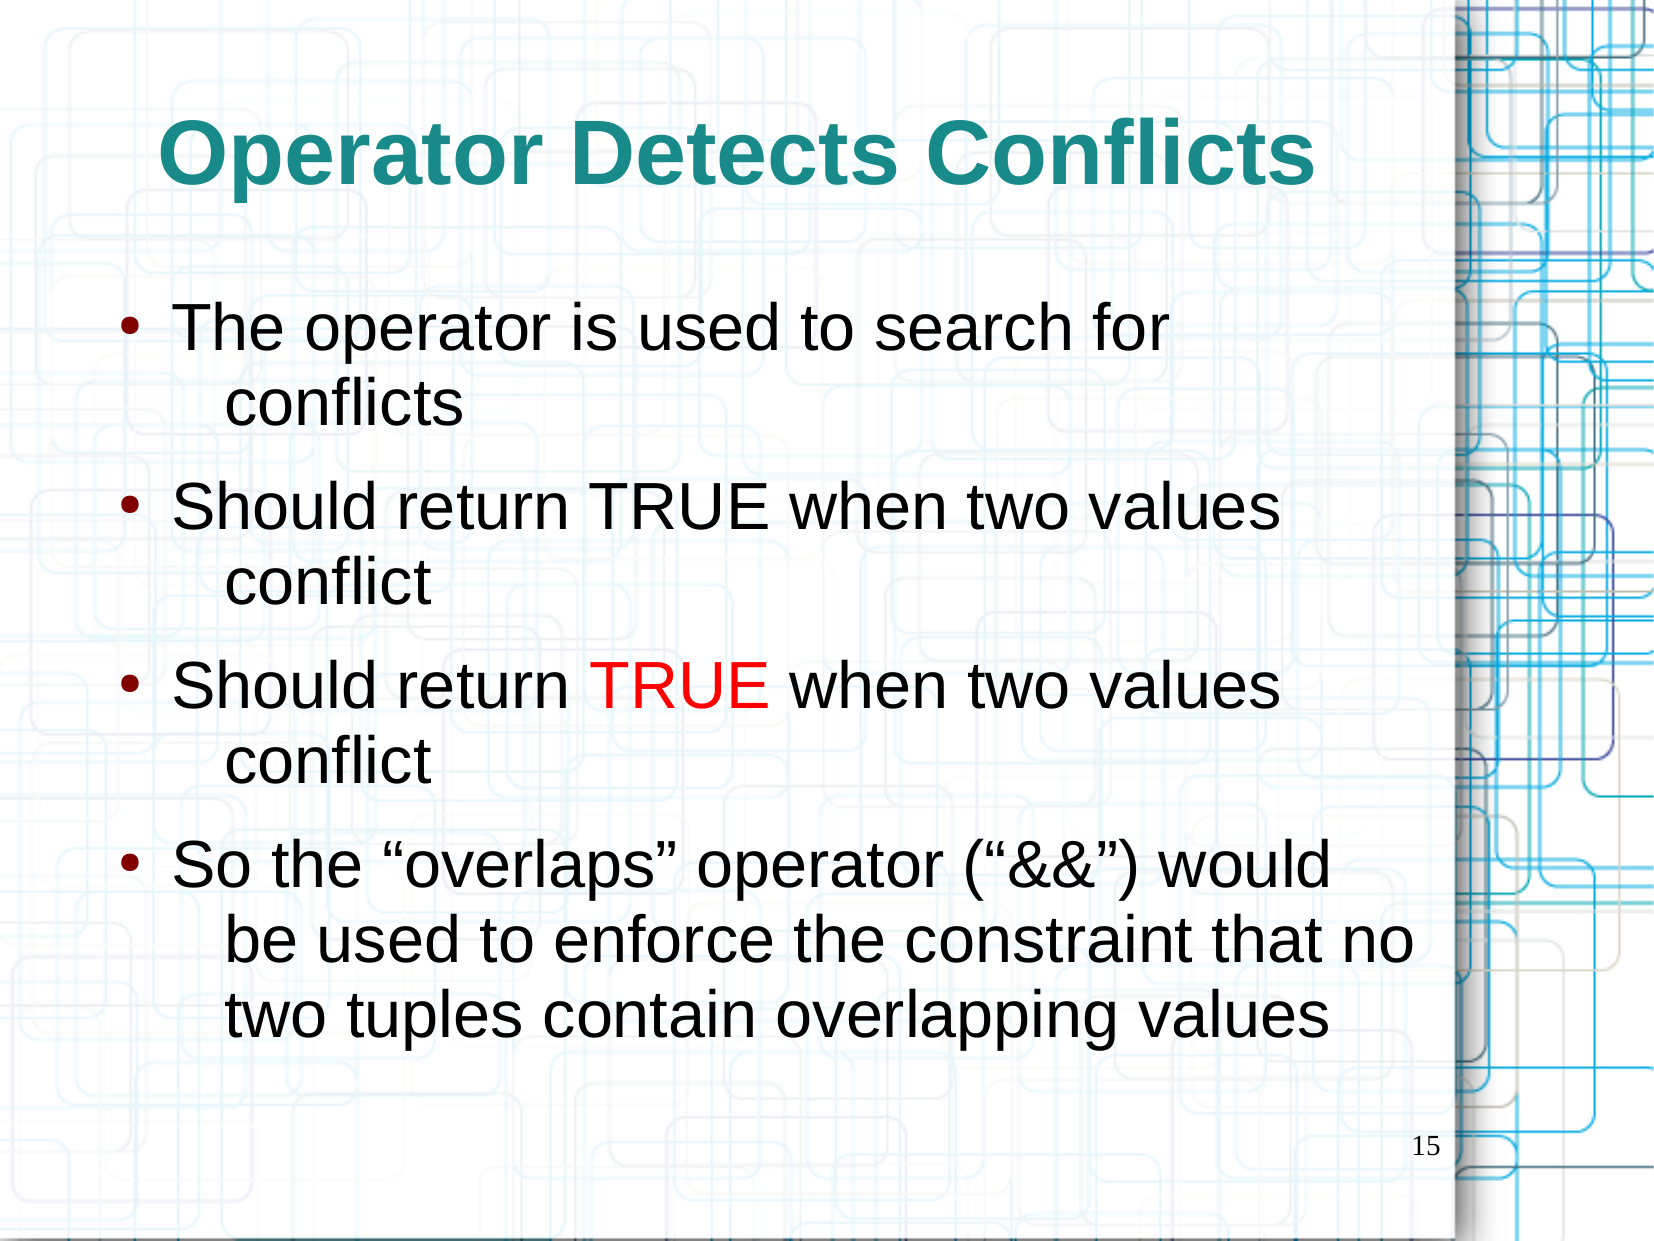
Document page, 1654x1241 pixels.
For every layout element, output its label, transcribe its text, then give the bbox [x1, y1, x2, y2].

picture [0, 0, 1654, 1241]
title Operator Detects Conflicts [59, 56, 1418, 250]
list The operator is used to search for conflicts Should return TRUE when two values conflict Should return TRUE when two values conflict So the “overlaps” operator (“&&”) would be used to enforce the constraint that no two tuples contain overlapping values [82, 290, 1418, 1127]
